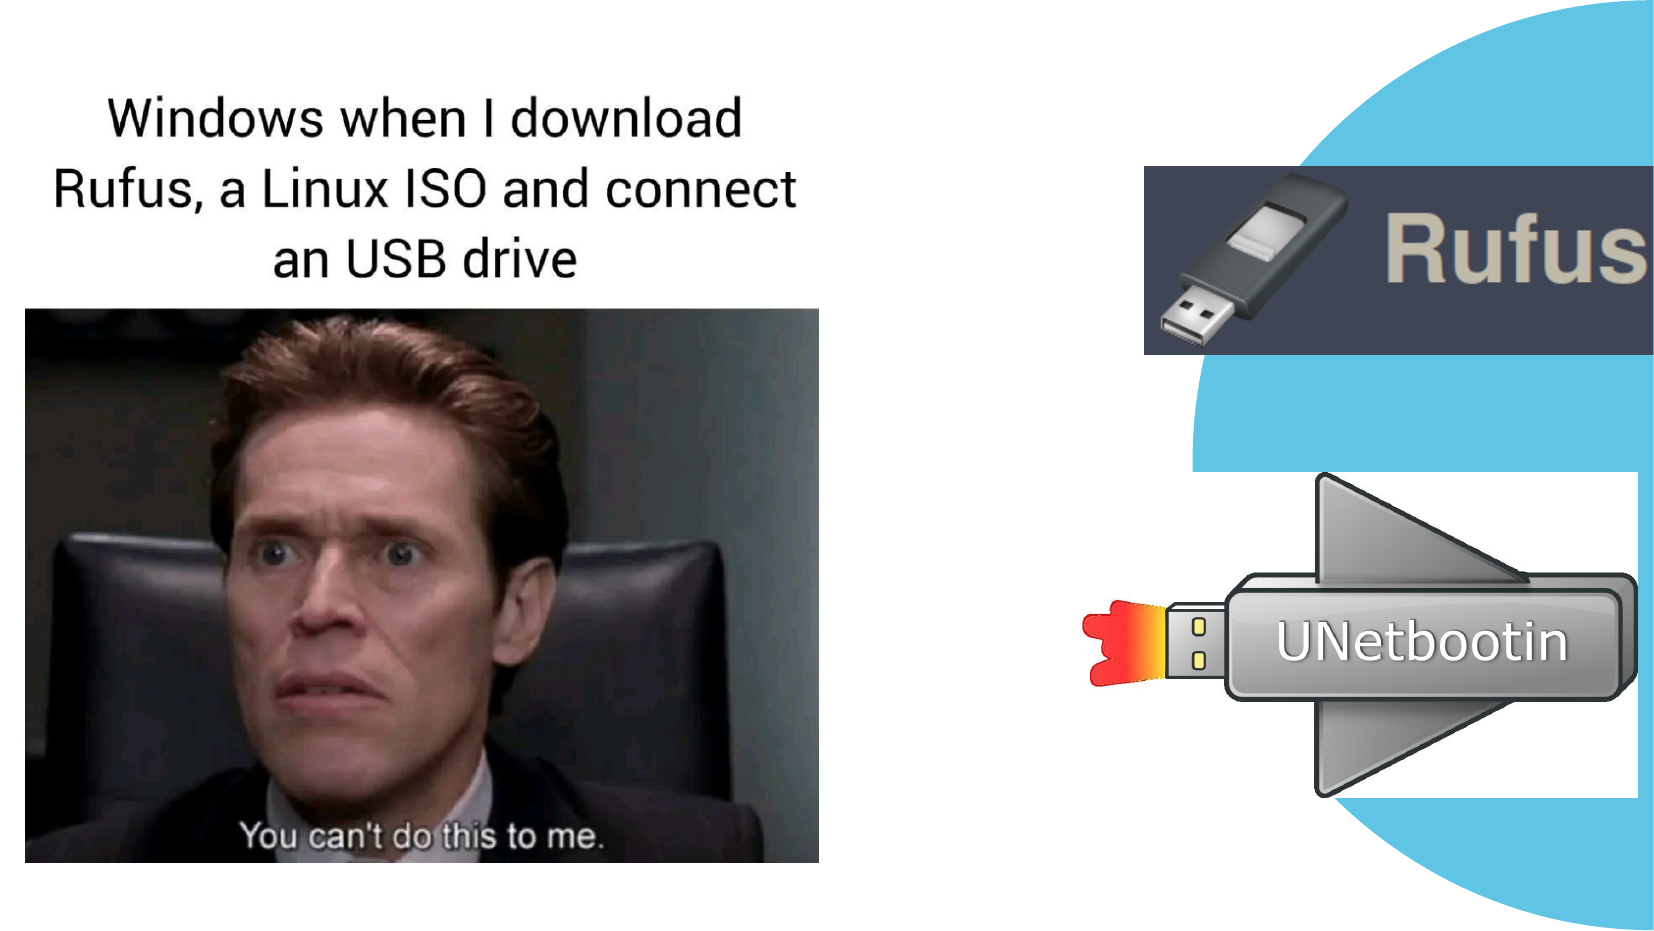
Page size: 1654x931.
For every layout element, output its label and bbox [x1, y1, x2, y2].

picture [1079, 472, 1638, 798]
picture [1144, 166, 1654, 355]
picture [16, 58, 827, 871]
